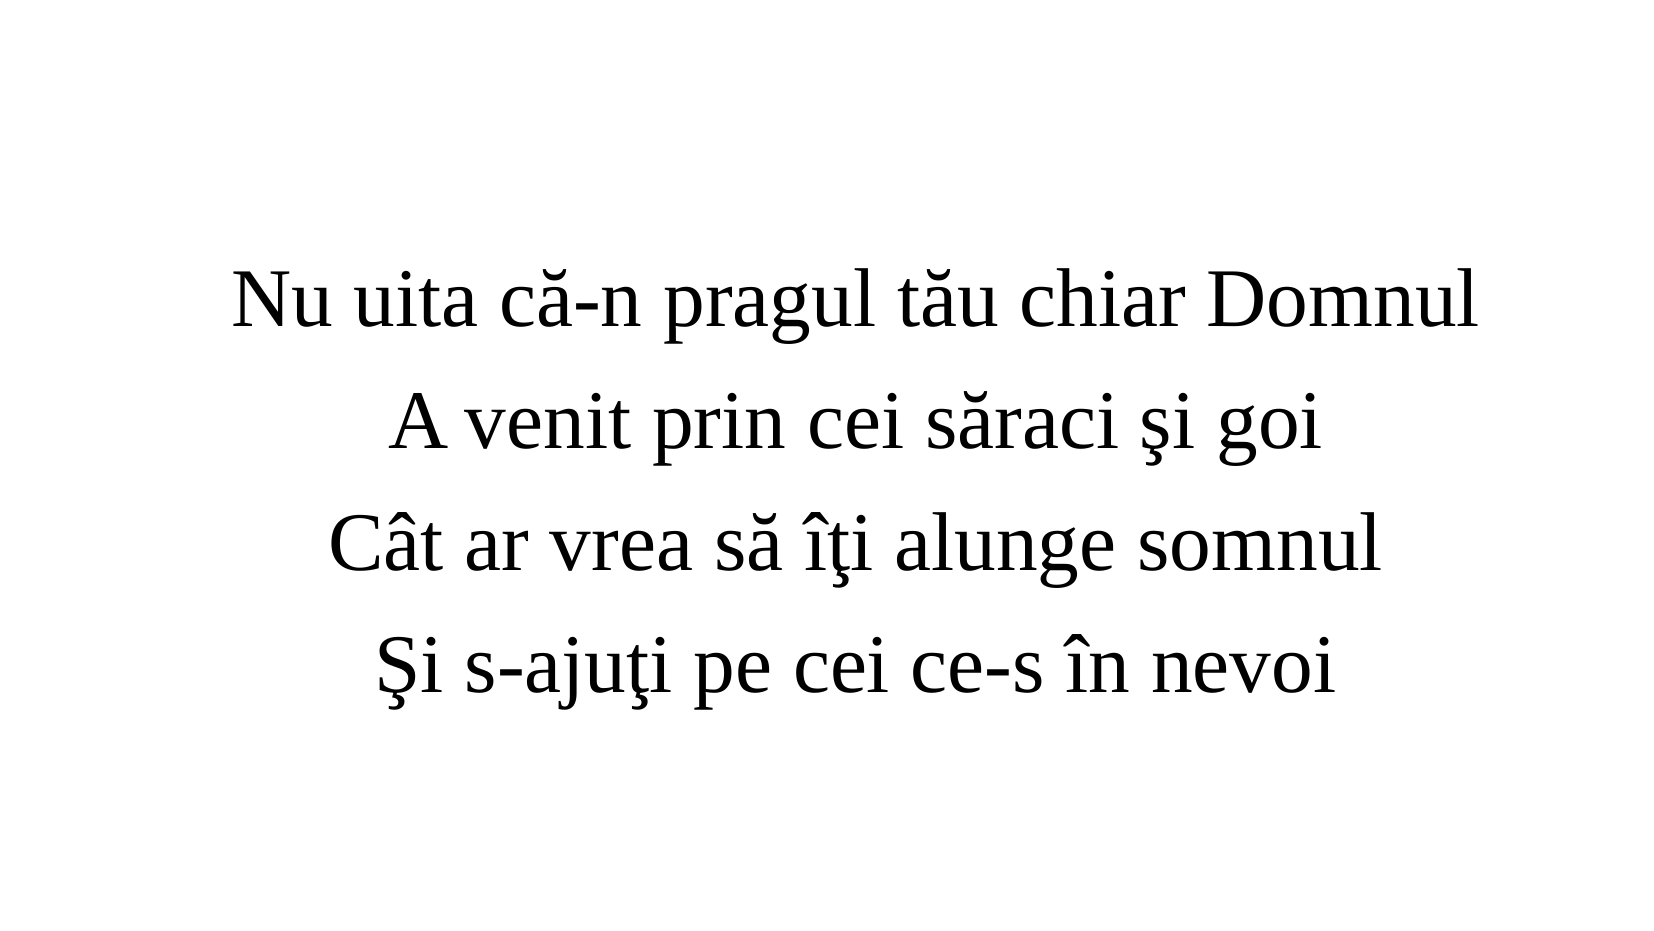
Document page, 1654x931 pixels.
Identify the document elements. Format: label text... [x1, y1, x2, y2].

subtitle Nu uita că-n pragul tău chiar Domnul A venit prin cei săraci şi goi Cât ar vrea să îţi alunge somnul Şi s-ajuţi pe cei ce-s în nevoi [153, 239, 1560, 713]
